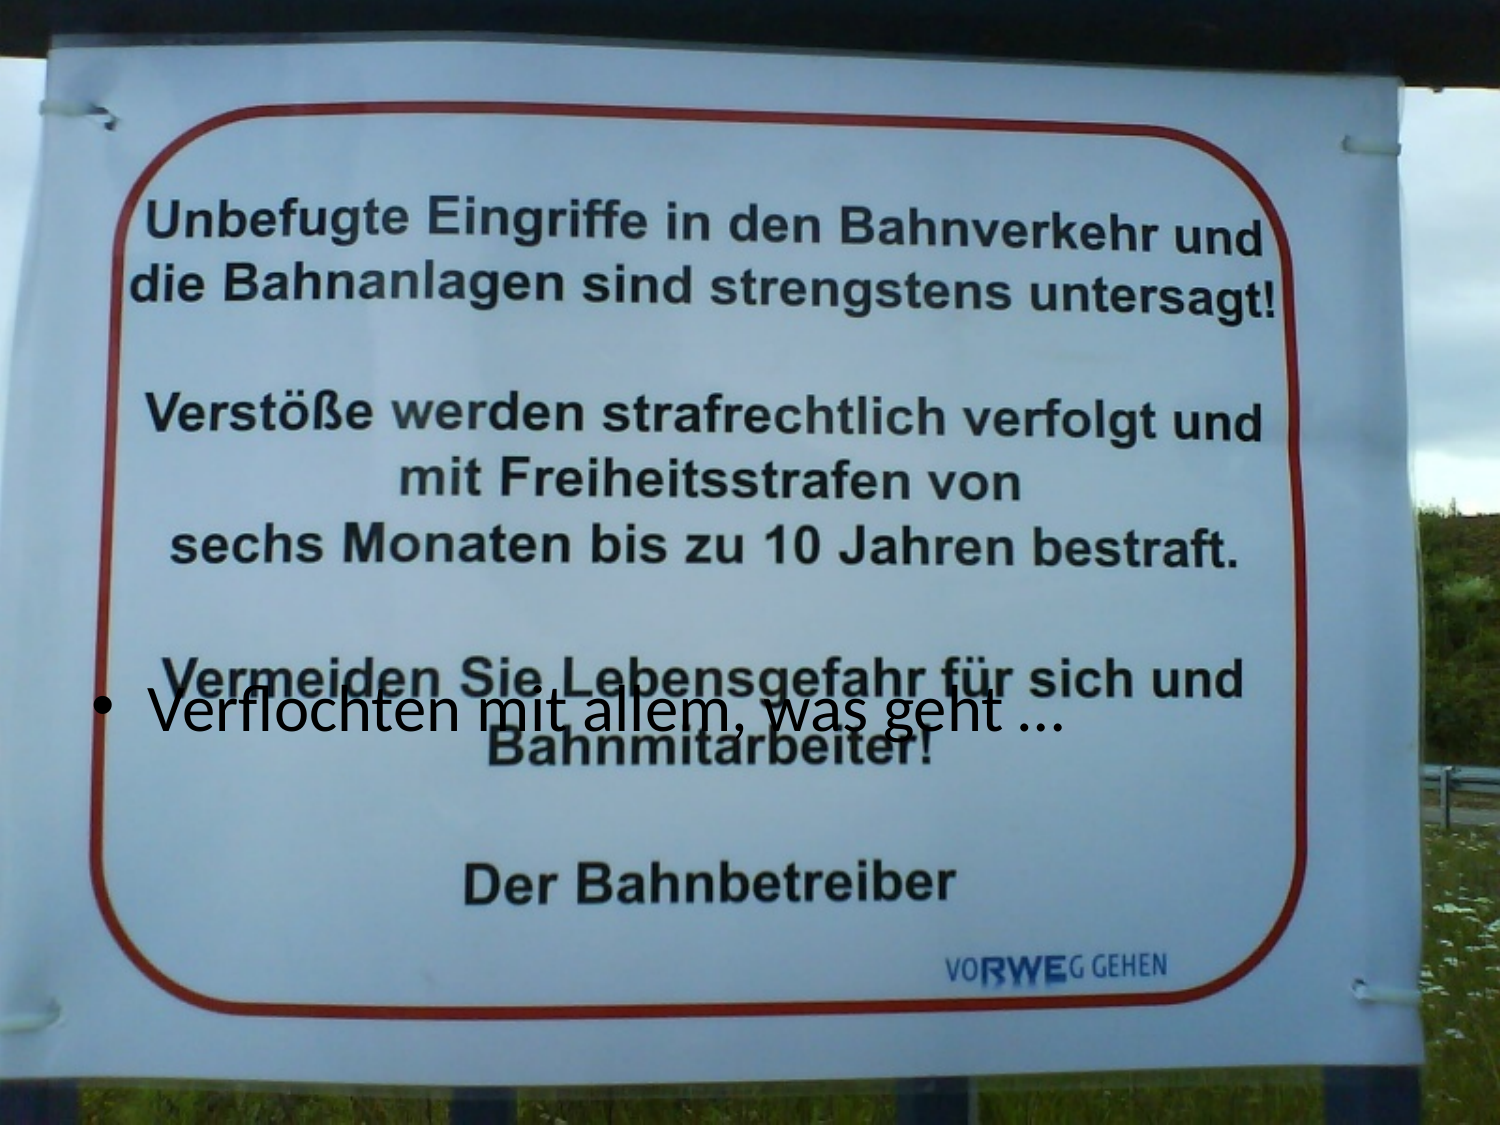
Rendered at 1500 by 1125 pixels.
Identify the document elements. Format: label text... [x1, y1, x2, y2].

picture [0, 0, 1500, 1125]
text_box Verflochten mit allem, was geht … [76, 657, 1436, 753]
